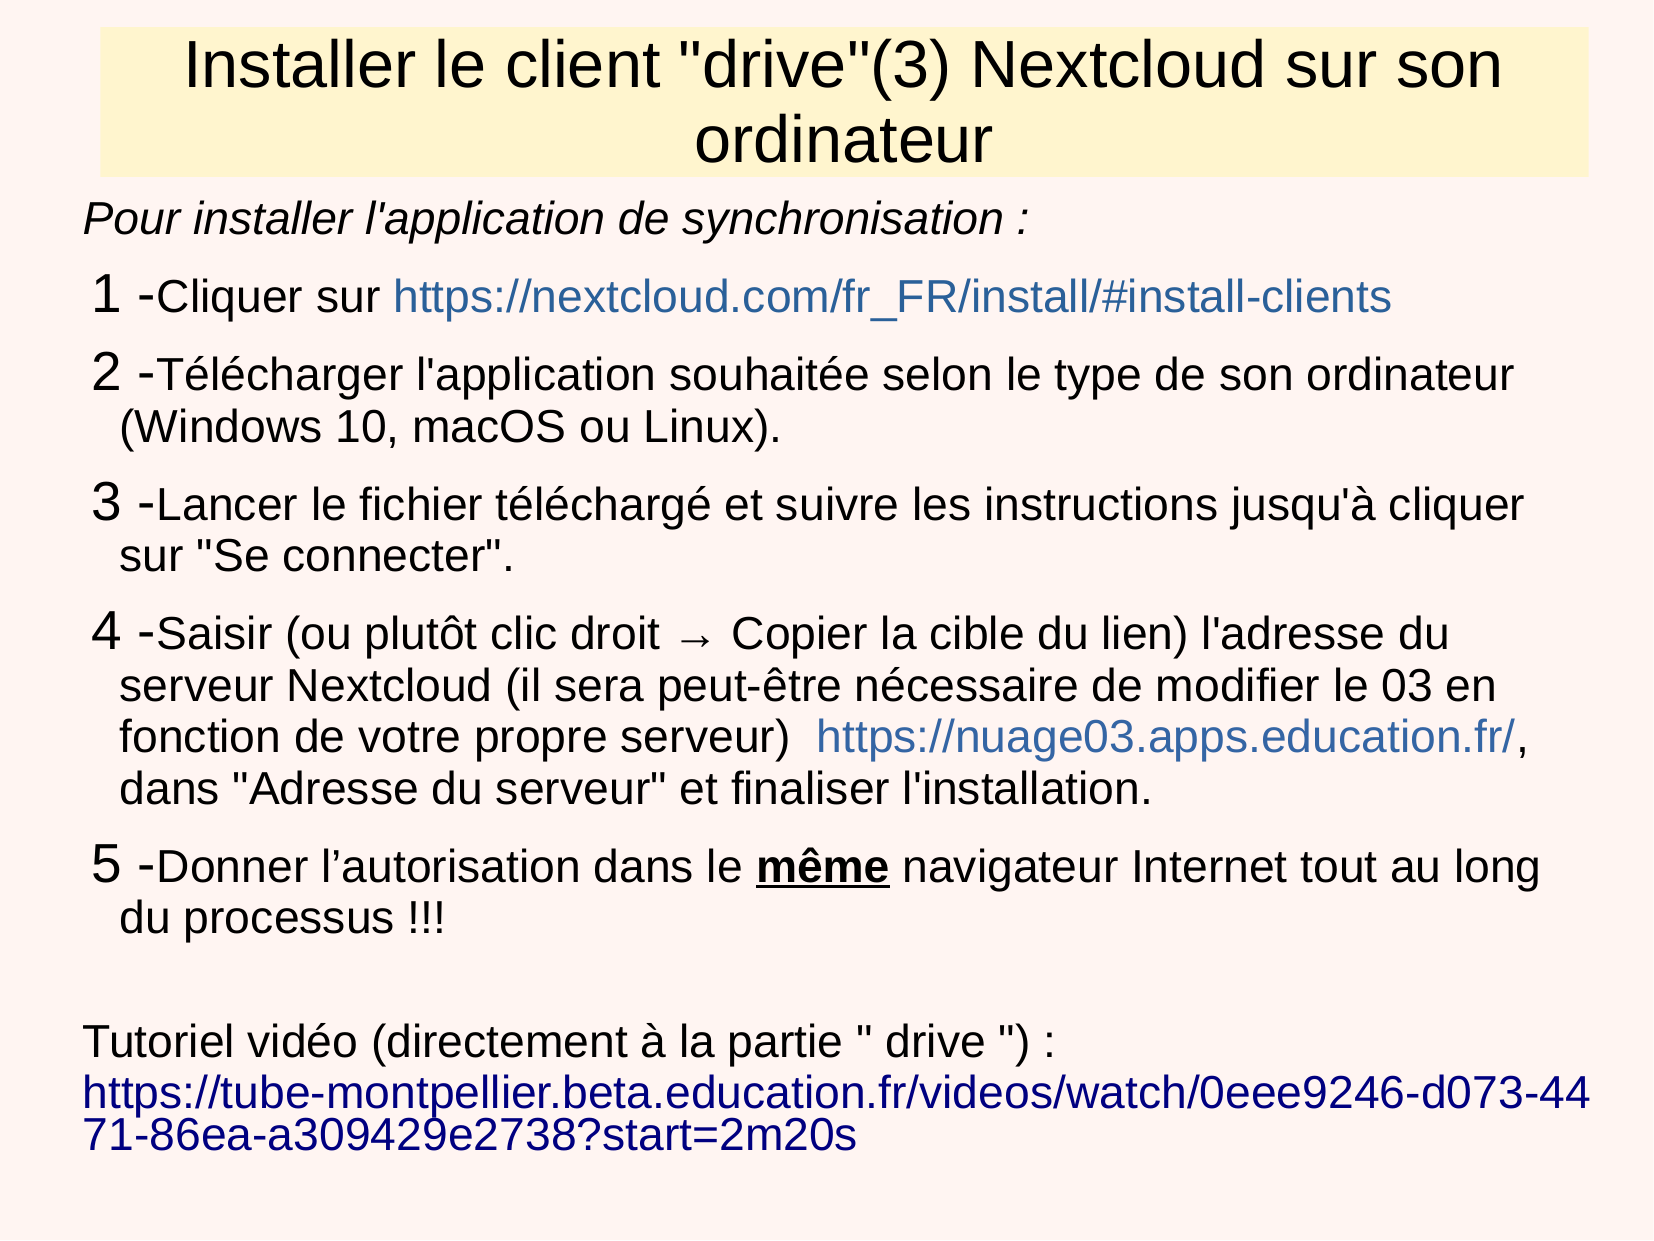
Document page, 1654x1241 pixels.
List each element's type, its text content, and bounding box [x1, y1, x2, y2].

title Installer le client "drive"(3) Nextcloud sur son ordinateur [100, 27, 1589, 177]
list Pour installer l'application de synchronisation : Cliquer sur https://nextcloud.com/fr_FR/install/#install-clients Télécharger l'application souhaitée selon le type de son ordinateur (Windows 10, macOS ou Linux). Lancer le fichier téléchargé et suivre les instructions jusqu'à cliquer sur "Se connecter". Saisir (ou plutôt clic droit → Copier la cible du lien) l'adresse du serveur Nextcloud (il sera peut-être nécessaire de modifier le 03 en fonction de votre propre serveur) https://nuage03.apps.education.fr/, dans "Adresse du serveur" et finaliser l'installation. Donner l’autorisation dans le même navigateur Internet tout au long du processus !!! Tutoriel vidéo (directement à la partie " drive ") : https://tube-montpellier.beta.education.fr/videos/watch/0eee9246-d073-4471-86ea-a309429e2738?start=2m20s [82, 192, 1595, 1193]
